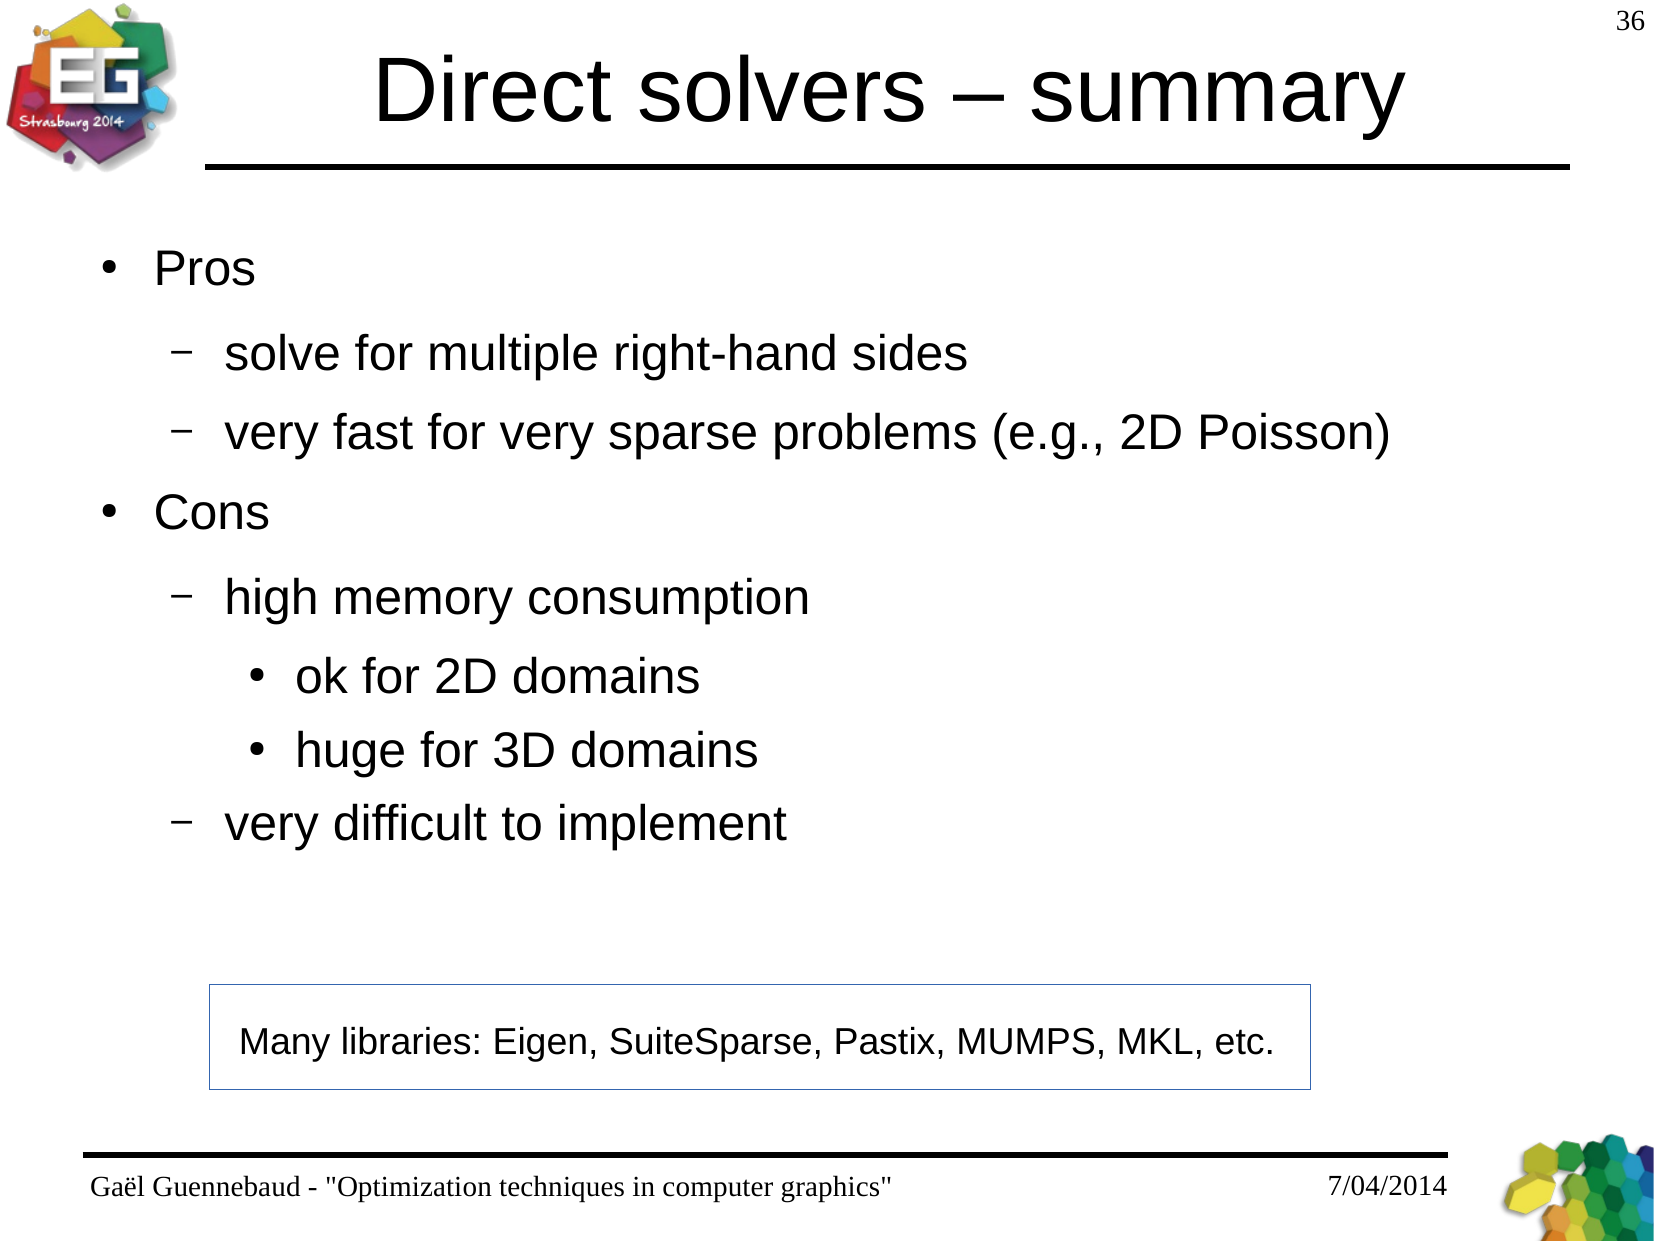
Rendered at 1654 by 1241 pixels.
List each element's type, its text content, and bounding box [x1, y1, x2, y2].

text_box Many libraries: Eigen, SuiteSparse, Pastix, MUMPS, MKL, etc. [224, 1012, 1292, 1070]
list Pros solve for multiple right-hand sides very fast for very sparse problems (e.g., 2D Poisson) Cons high memory consumption ok for 2D domains huge for 3D domains very difficult to implement [82, 240, 1571, 1126]
picture [0, 0, 180, 180]
title Direct solvers – summary [210, 31, 1571, 148]
picture [1499, 1128, 1654, 1241]
